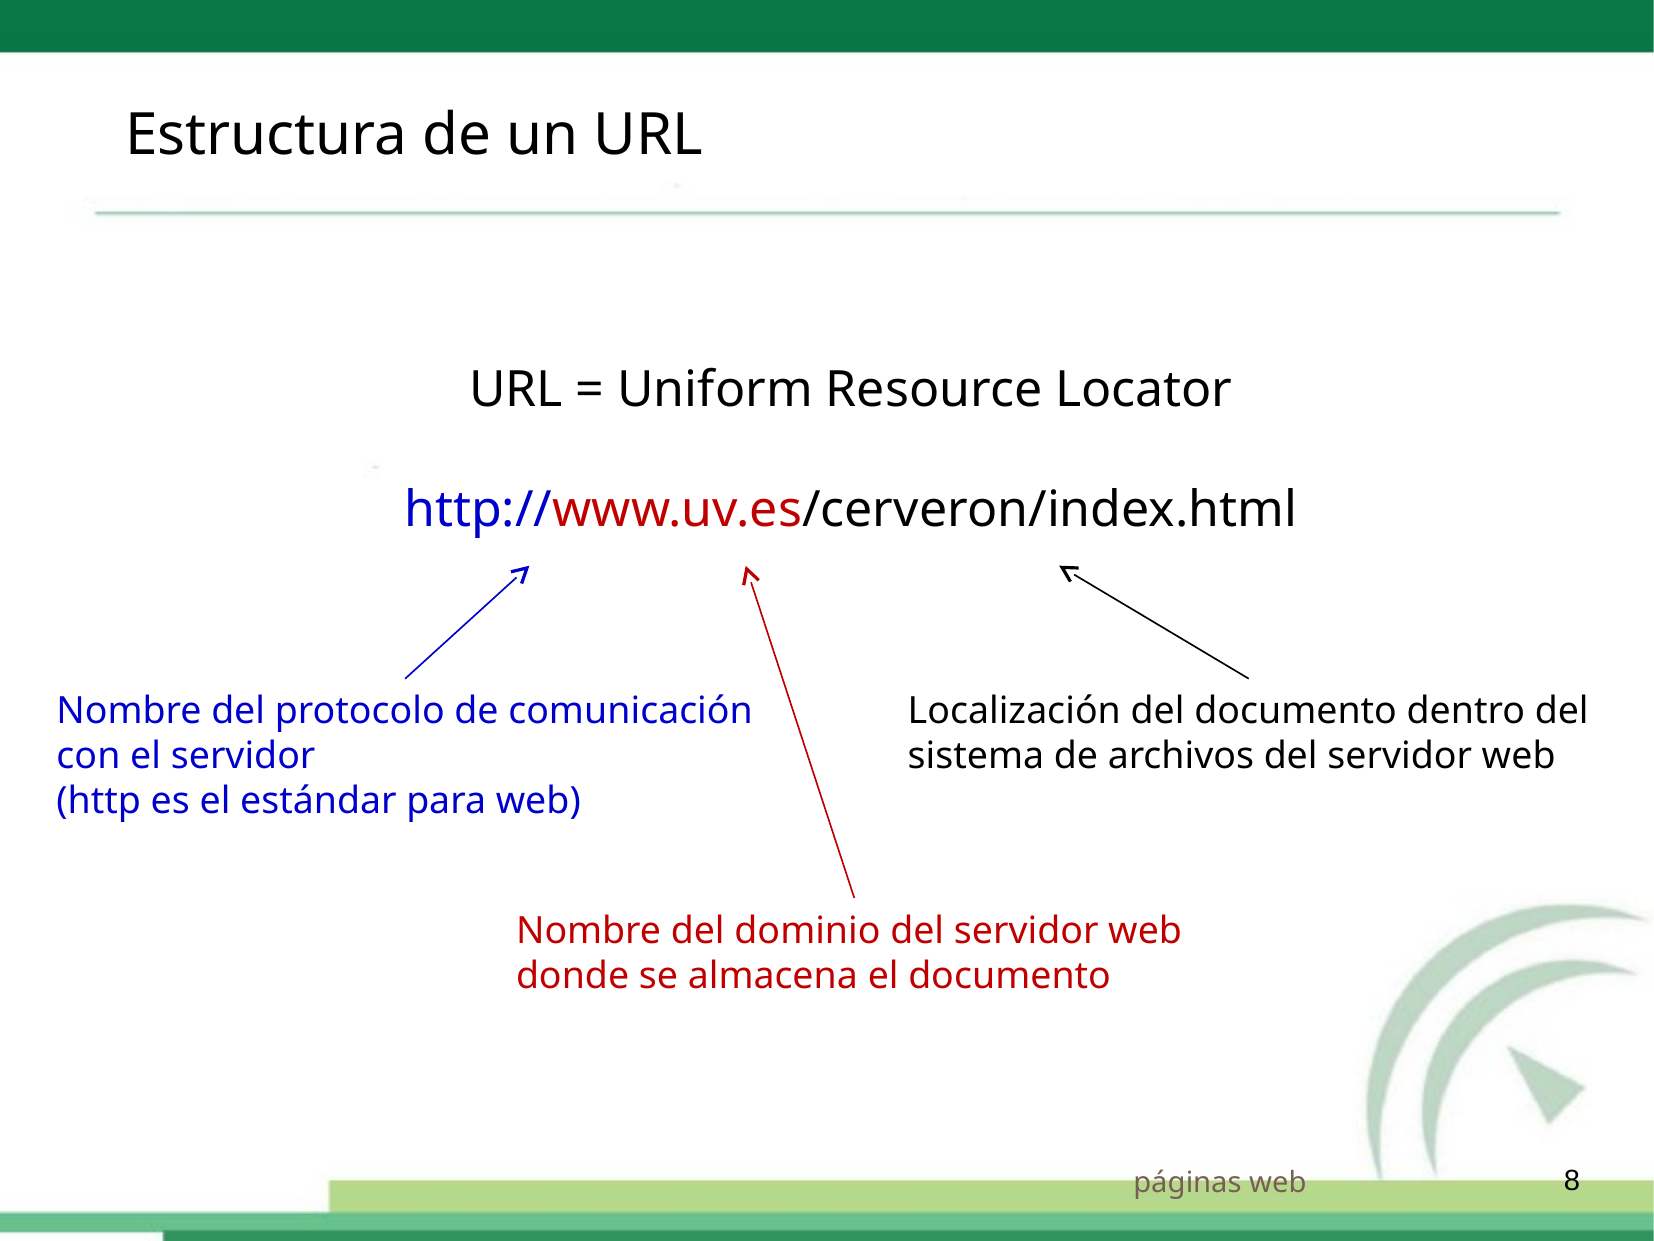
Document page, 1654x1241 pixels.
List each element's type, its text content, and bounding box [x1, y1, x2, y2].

title Estructura de un URL [110, 41, 1585, 221]
text_box Nombre del protocolo de comunicación con el servidor (http es el estándar para web) [41, 678, 769, 830]
text_box Localización del documento dentro del sistema de archivos del servidor web [893, 678, 1605, 785]
picture [0, 0, 1654, 1241]
text_box Nombre del dominio del servidor web donde se almacena el documento [501, 897, 1208, 1004]
text_box URL = Uniform Resource Locator http://www.uv.es/cerveron/index.html [389, 348, 1313, 545]
text_box <número> [1345, 1153, 1595, 1229]
text_box páginas web [110, 1148, 1322, 1215]
